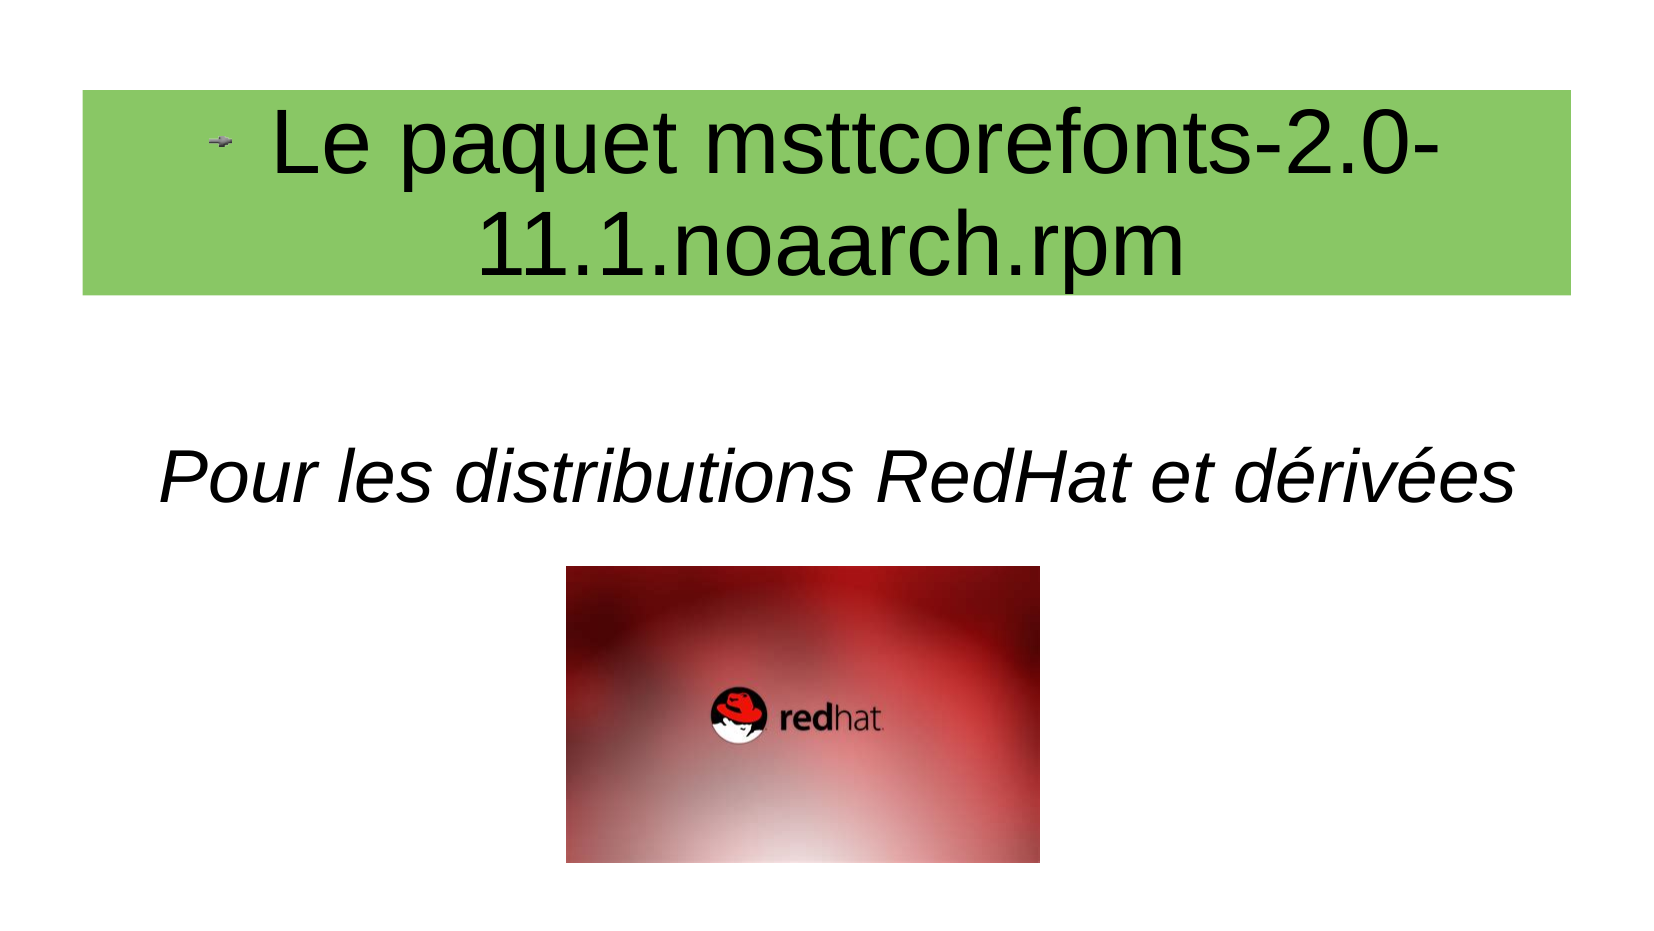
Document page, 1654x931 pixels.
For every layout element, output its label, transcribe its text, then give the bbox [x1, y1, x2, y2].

title Le paquet msttcorefonts-2.0-11.1.noaarch.rpm [82, 90, 1571, 296]
title Pour les distributions RedHat et dérivées [94, 373, 1583, 579]
picture [566, 566, 1040, 863]
